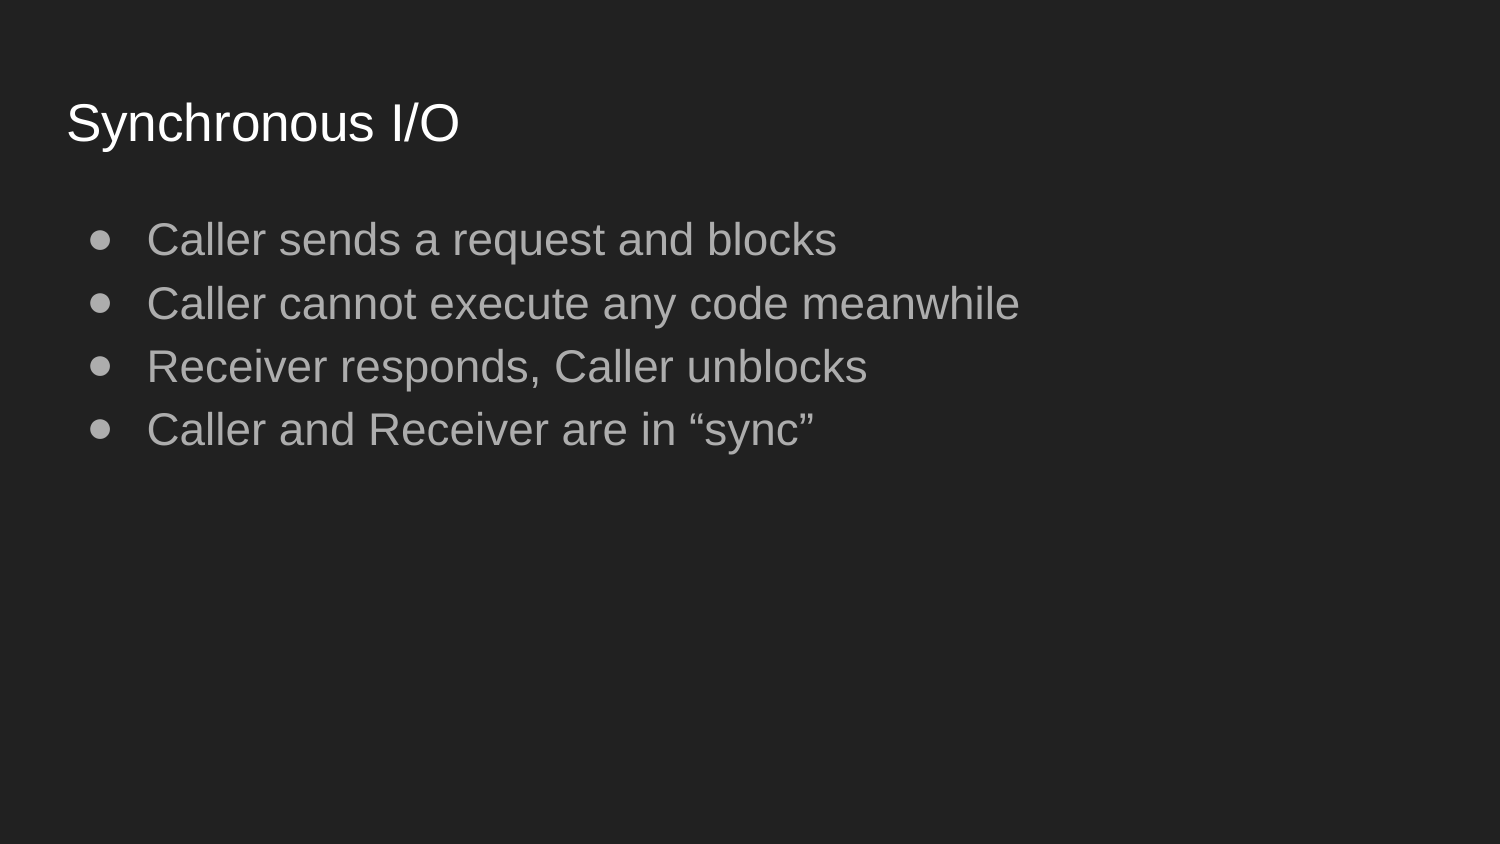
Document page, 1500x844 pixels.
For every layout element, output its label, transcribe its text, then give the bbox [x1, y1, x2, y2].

list Caller sends a request and blocks Caller cannot execute any code meanwhile Receiver responds, Caller unblocks Caller and Receiver are in “sync” [56, 186, 1248, 732]
title Synchronous I/O [51, 72, 1449, 167]
